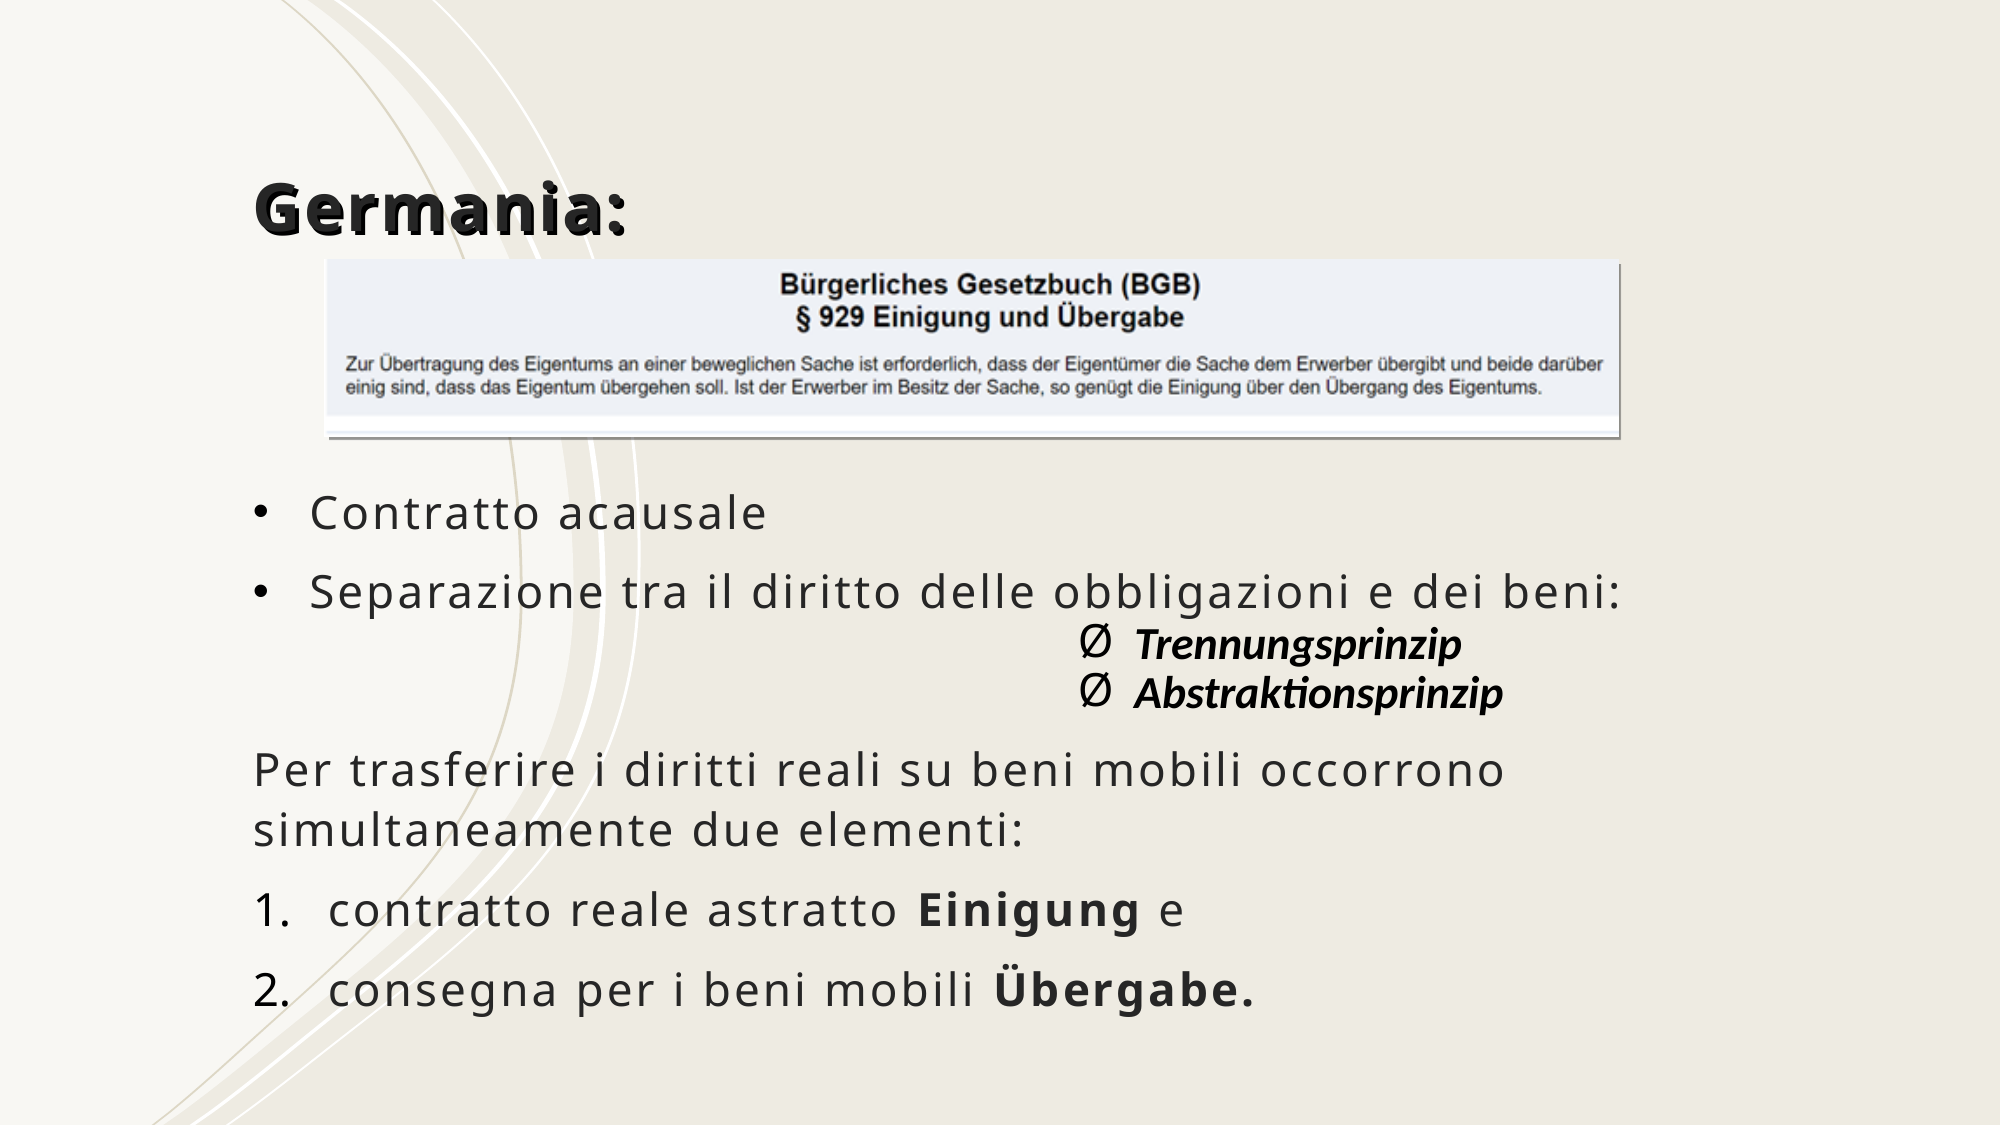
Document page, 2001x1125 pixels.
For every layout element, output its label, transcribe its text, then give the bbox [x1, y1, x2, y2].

picture [324, 260, 1619, 437]
subtitle Contratto acausale Separazione tra il diritto delle obbligazioni e dei beni: Trennungsprinzip Abstraktionsprinzip Per trasferire i diritti reali su beni mobili occorrono simultaneamente due elementi: contratto reale astratto Einigung e consegna per i beni mobili Übergabe. [234, 459, 1922, 1040]
title Germania: [234, 116, 1922, 261]
